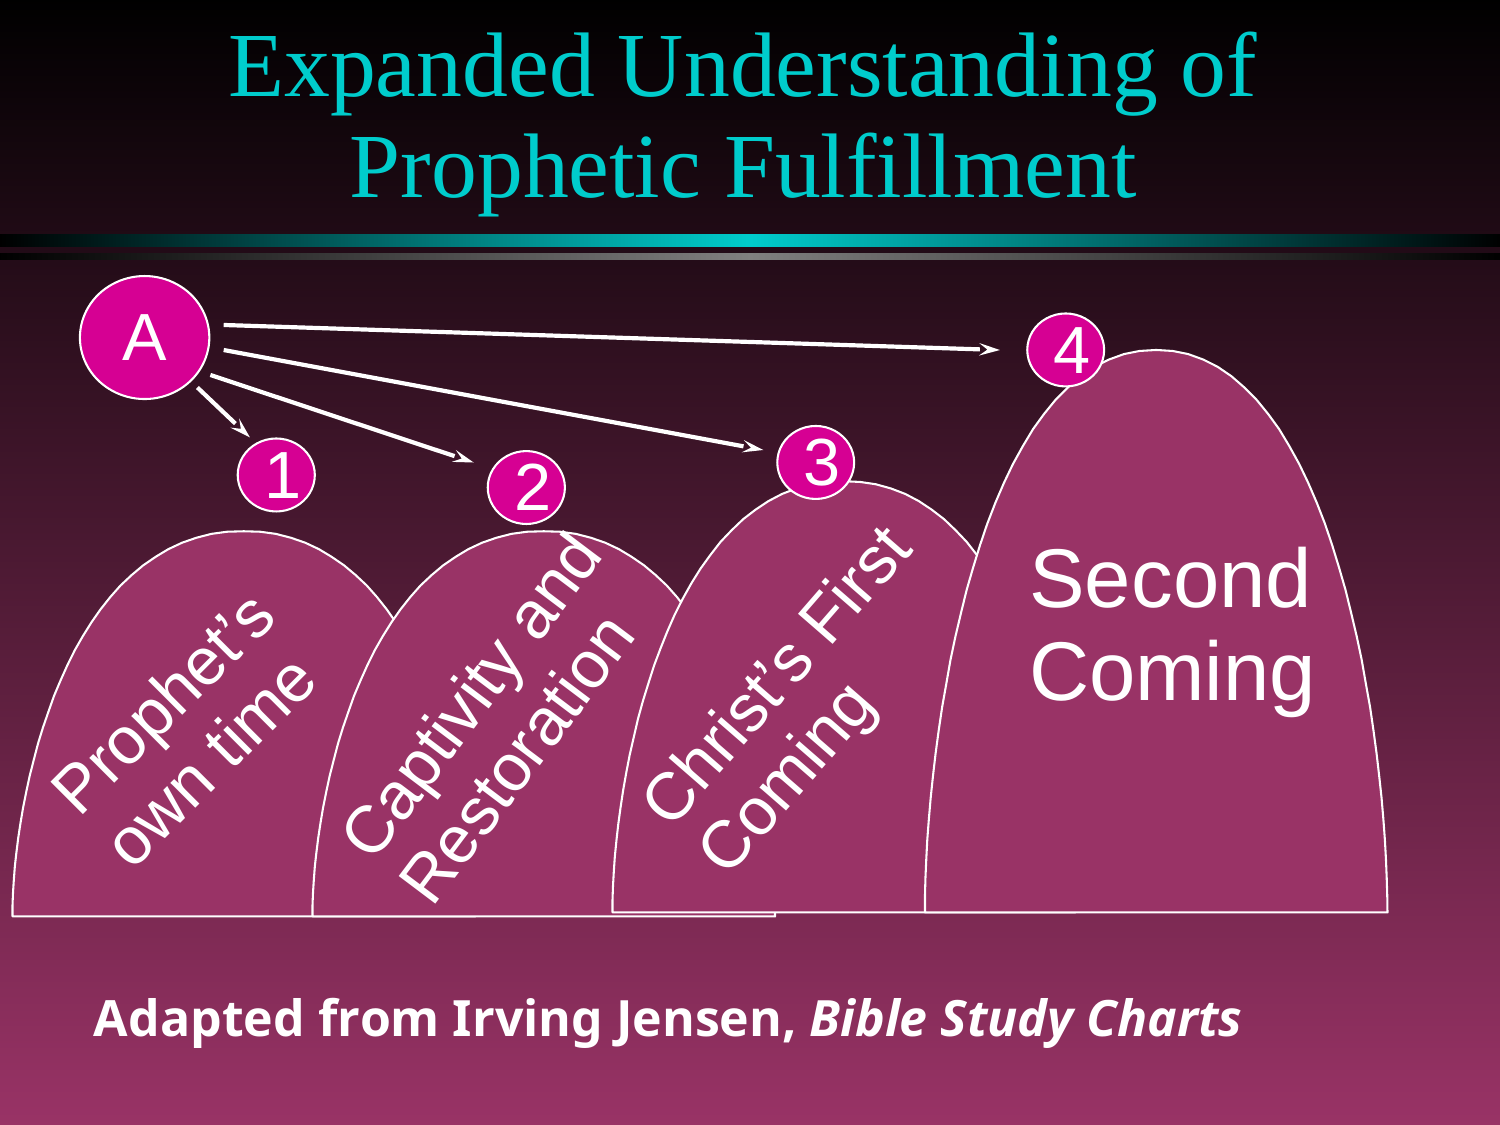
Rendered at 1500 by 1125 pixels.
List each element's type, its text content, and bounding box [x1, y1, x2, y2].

text_box 4 [1027, 313, 1105, 387]
title Expanded Understanding of Prophetic Fulfillment [99, 5, 1388, 225]
text_box Second Coming [1014, 524, 1384, 727]
text_box 3 [777, 425, 855, 499]
text_box [455, 349, 1388, 917]
text_box Captivity and Restoration [309, 435, 733, 934]
text_box 2 [487, 451, 565, 524]
text_box Christ’s First Coming [609, 462, 983, 905]
text_box Prophet’s own time [20, 520, 388, 898]
list Adapted from Irving Jensen, Bible Study Charts [78, 975, 1329, 1063]
text_box 1 [237, 438, 315, 512]
text_box [12, 531, 537, 917]
text_box [31, 531, 268, 769]
text_box A [79, 276, 210, 400]
